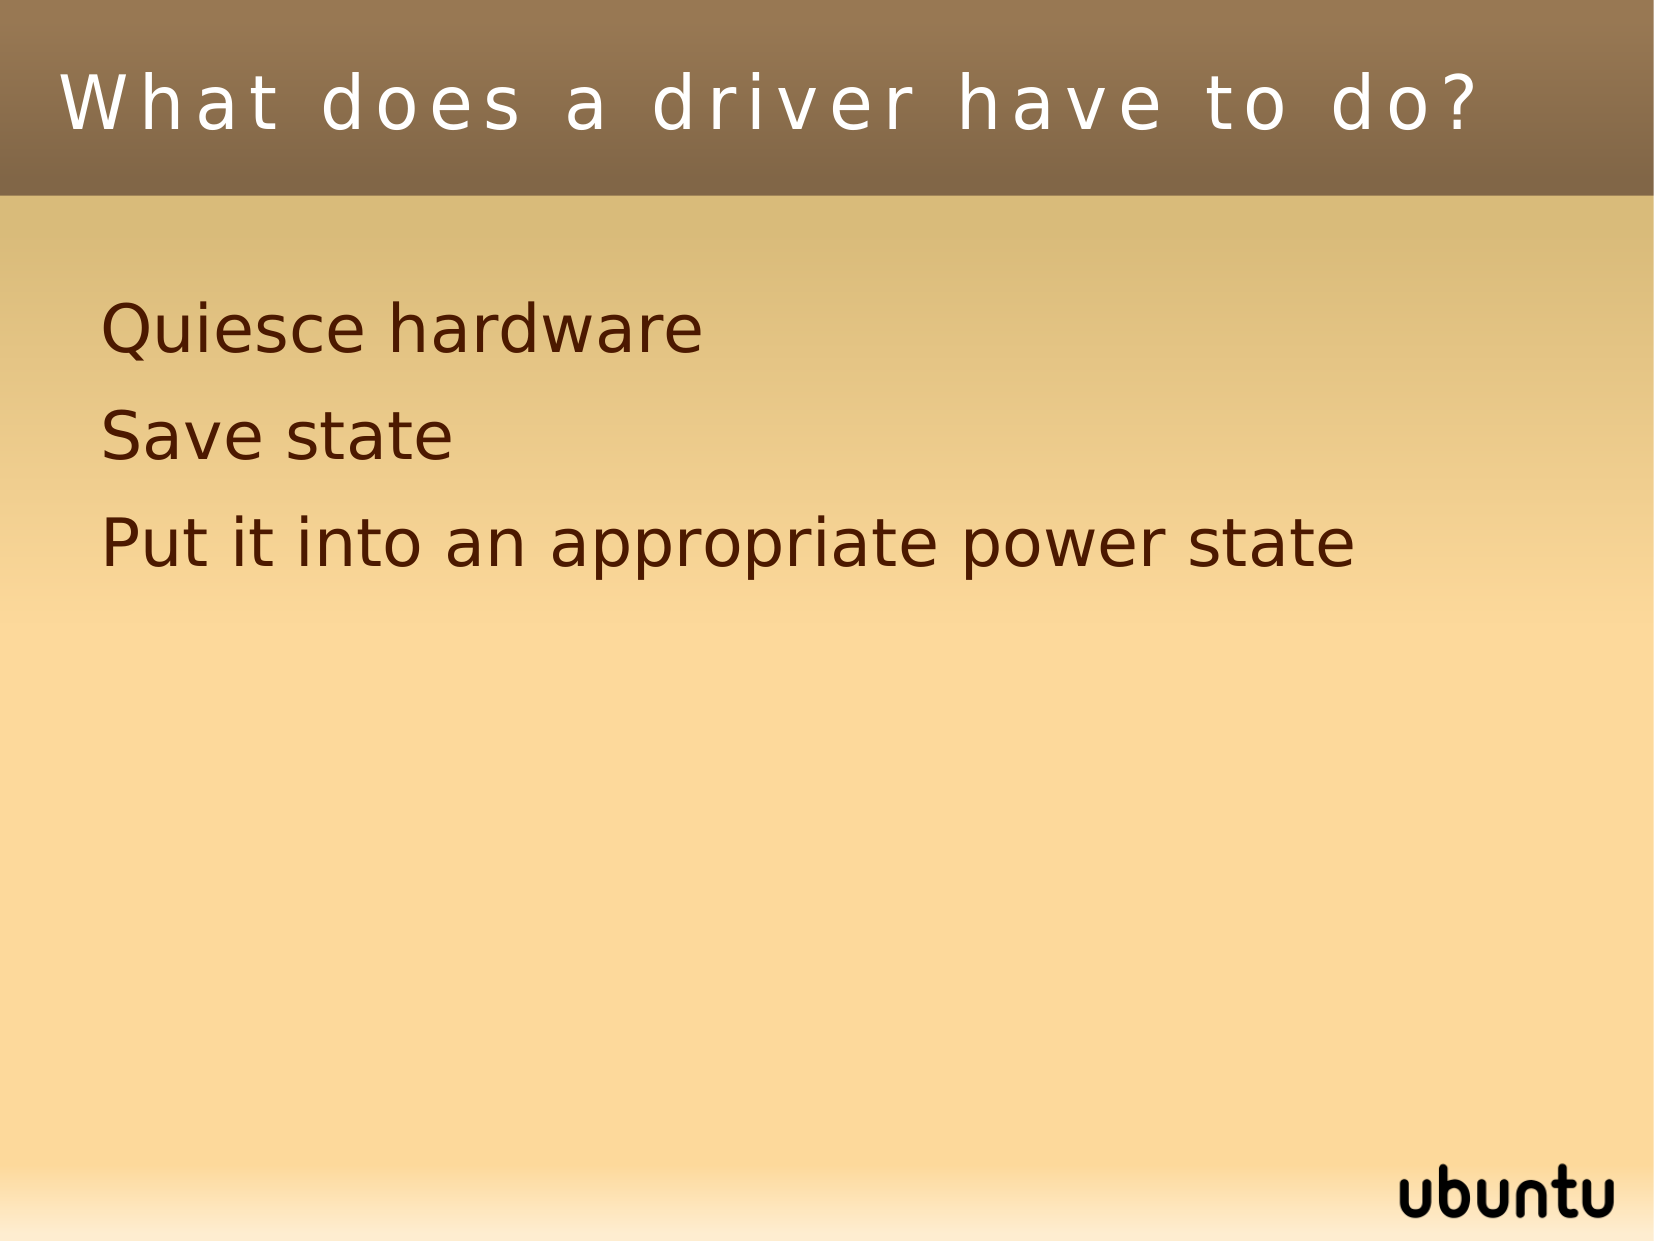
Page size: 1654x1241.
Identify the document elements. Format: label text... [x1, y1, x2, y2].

title What does a driver have to do? [59, 36, 1595, 171]
list Quiesce hardware Save state Put it into an appropriate power state [82, 290, 1571, 1094]
picture [0, 0, 1654, 1241]
